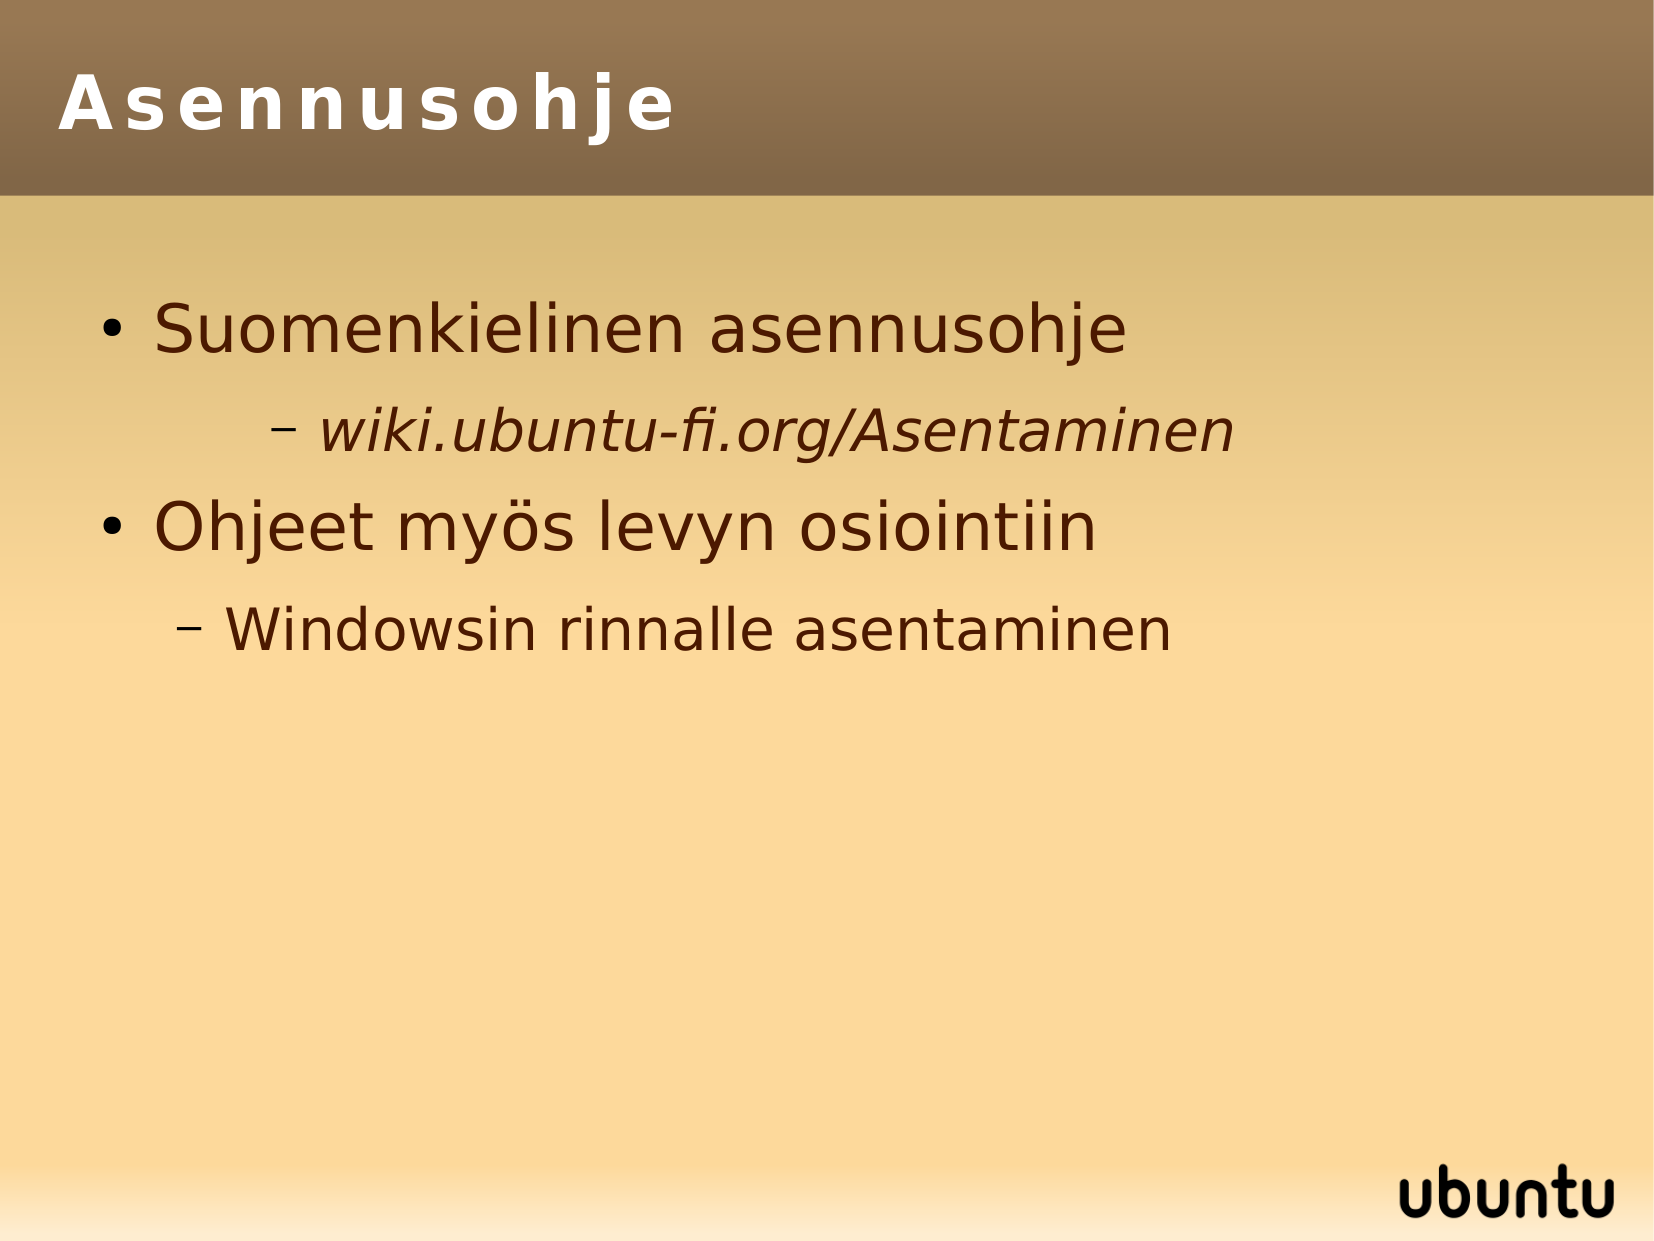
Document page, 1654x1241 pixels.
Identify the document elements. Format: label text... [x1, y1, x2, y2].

title Asennusohje [59, 29, 1595, 178]
picture [0, 0, 1654, 1241]
list Suomenkielinen asennusohje wiki.ubuntu-fi.org/Asentaminen Ohjeet myös levyn osiointiin Windowsin rinnalle asentaminen [82, 290, 1571, 1109]
